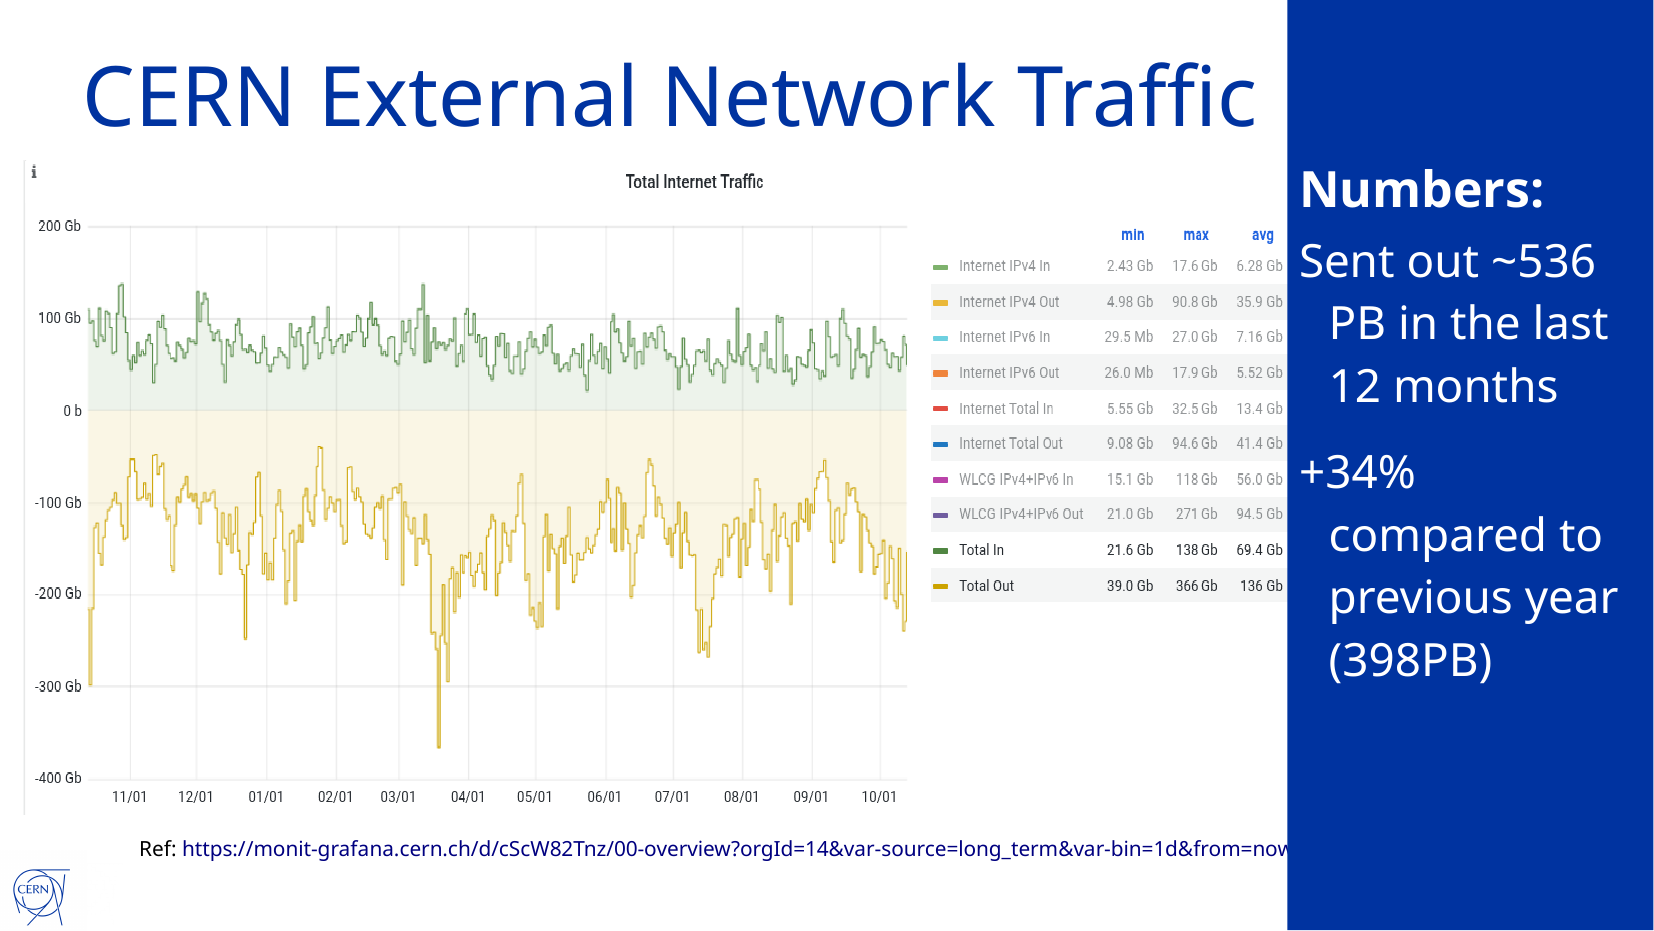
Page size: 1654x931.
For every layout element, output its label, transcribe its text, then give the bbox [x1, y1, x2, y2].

picture [23, 160, 1287, 815]
list Numbers: Sent out ~536 PB in the last 12 months +34% compared to previous year (398PB) [1287, 0, 1654, 931]
title CERN External Network Traffic [82, 37, 1287, 193]
picture [0, 850, 127, 931]
text_box Ref: https://monit-grafana.cern.ch/d/cScW82Tnz/00-overview?orgId=14&var-source=long_term&var-bin=1d&from=now-1y&to=now [124, 826, 1287, 897]
